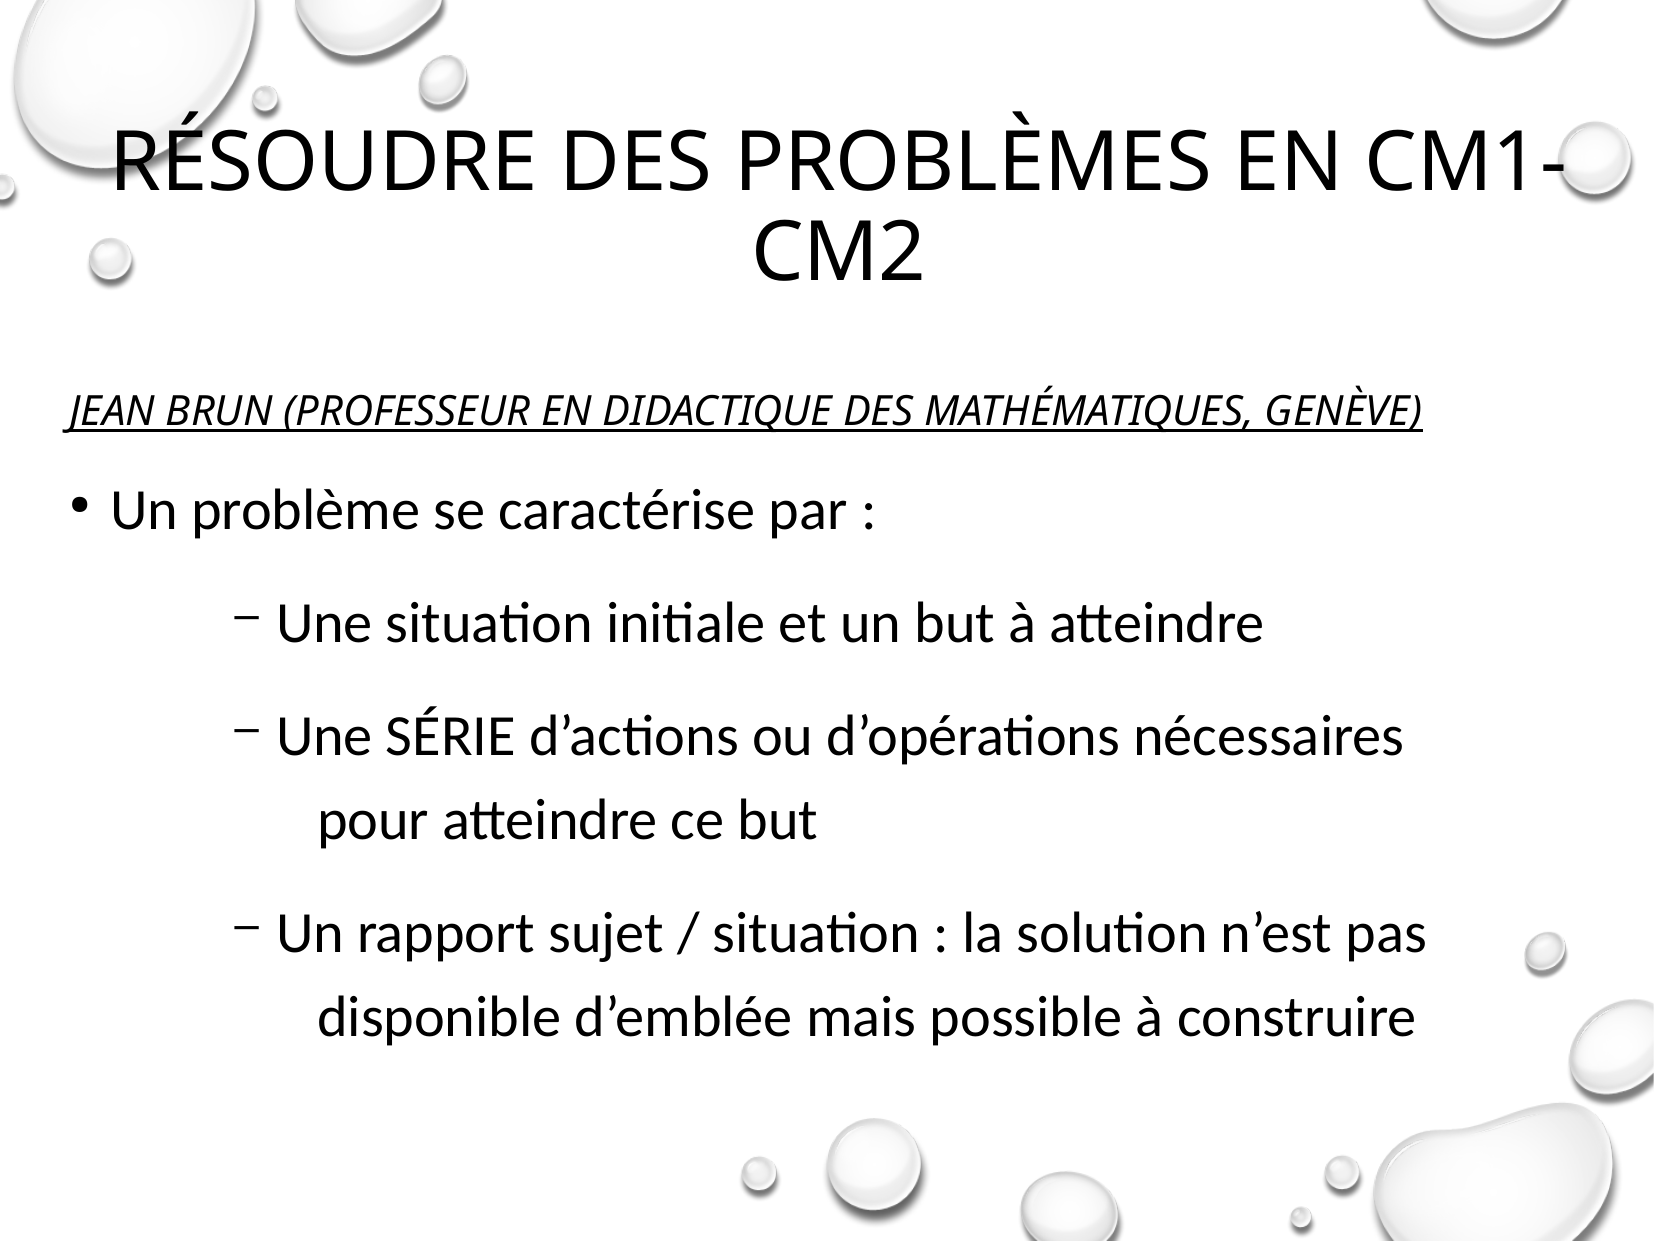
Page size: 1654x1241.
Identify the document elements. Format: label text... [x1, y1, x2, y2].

title Résoudre des problèmes en CM1-CM2 [94, 104, 1584, 312]
list Jean Brun (professeur en didactique des mathématiques, Genève) Un problème se caractérise par : Une situation initiale et un but à atteindre Une SÉRIE d’actions ou d’opérations nécessaires pour atteindre ce but Un rapport sujet / situation : la solution n’est pas disponible d’emblée mais possible à construire [54, 366, 1543, 1086]
picture [0, 0, 1654, 1241]
